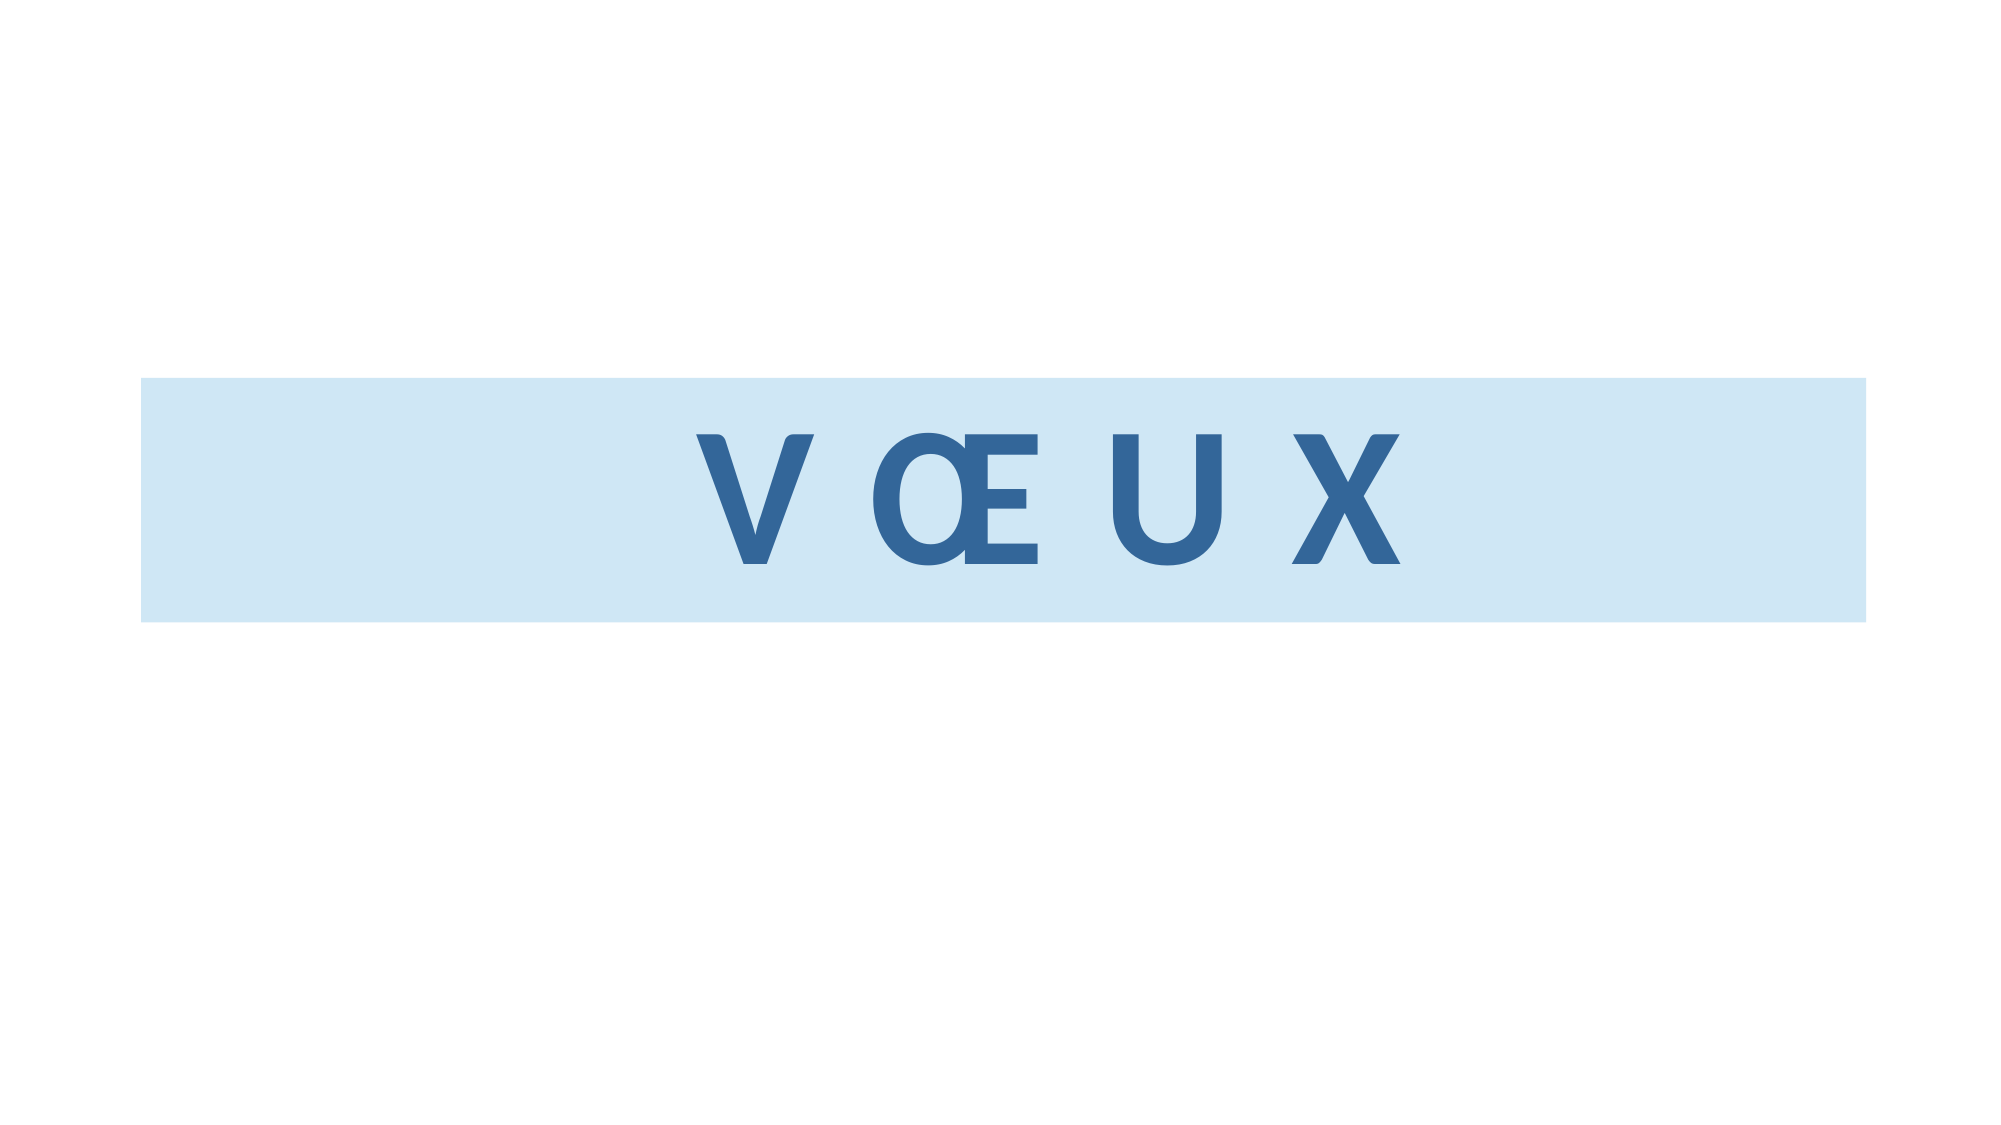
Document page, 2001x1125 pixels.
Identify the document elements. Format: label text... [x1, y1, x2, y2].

title VŒUX [141, 377, 1867, 623]
